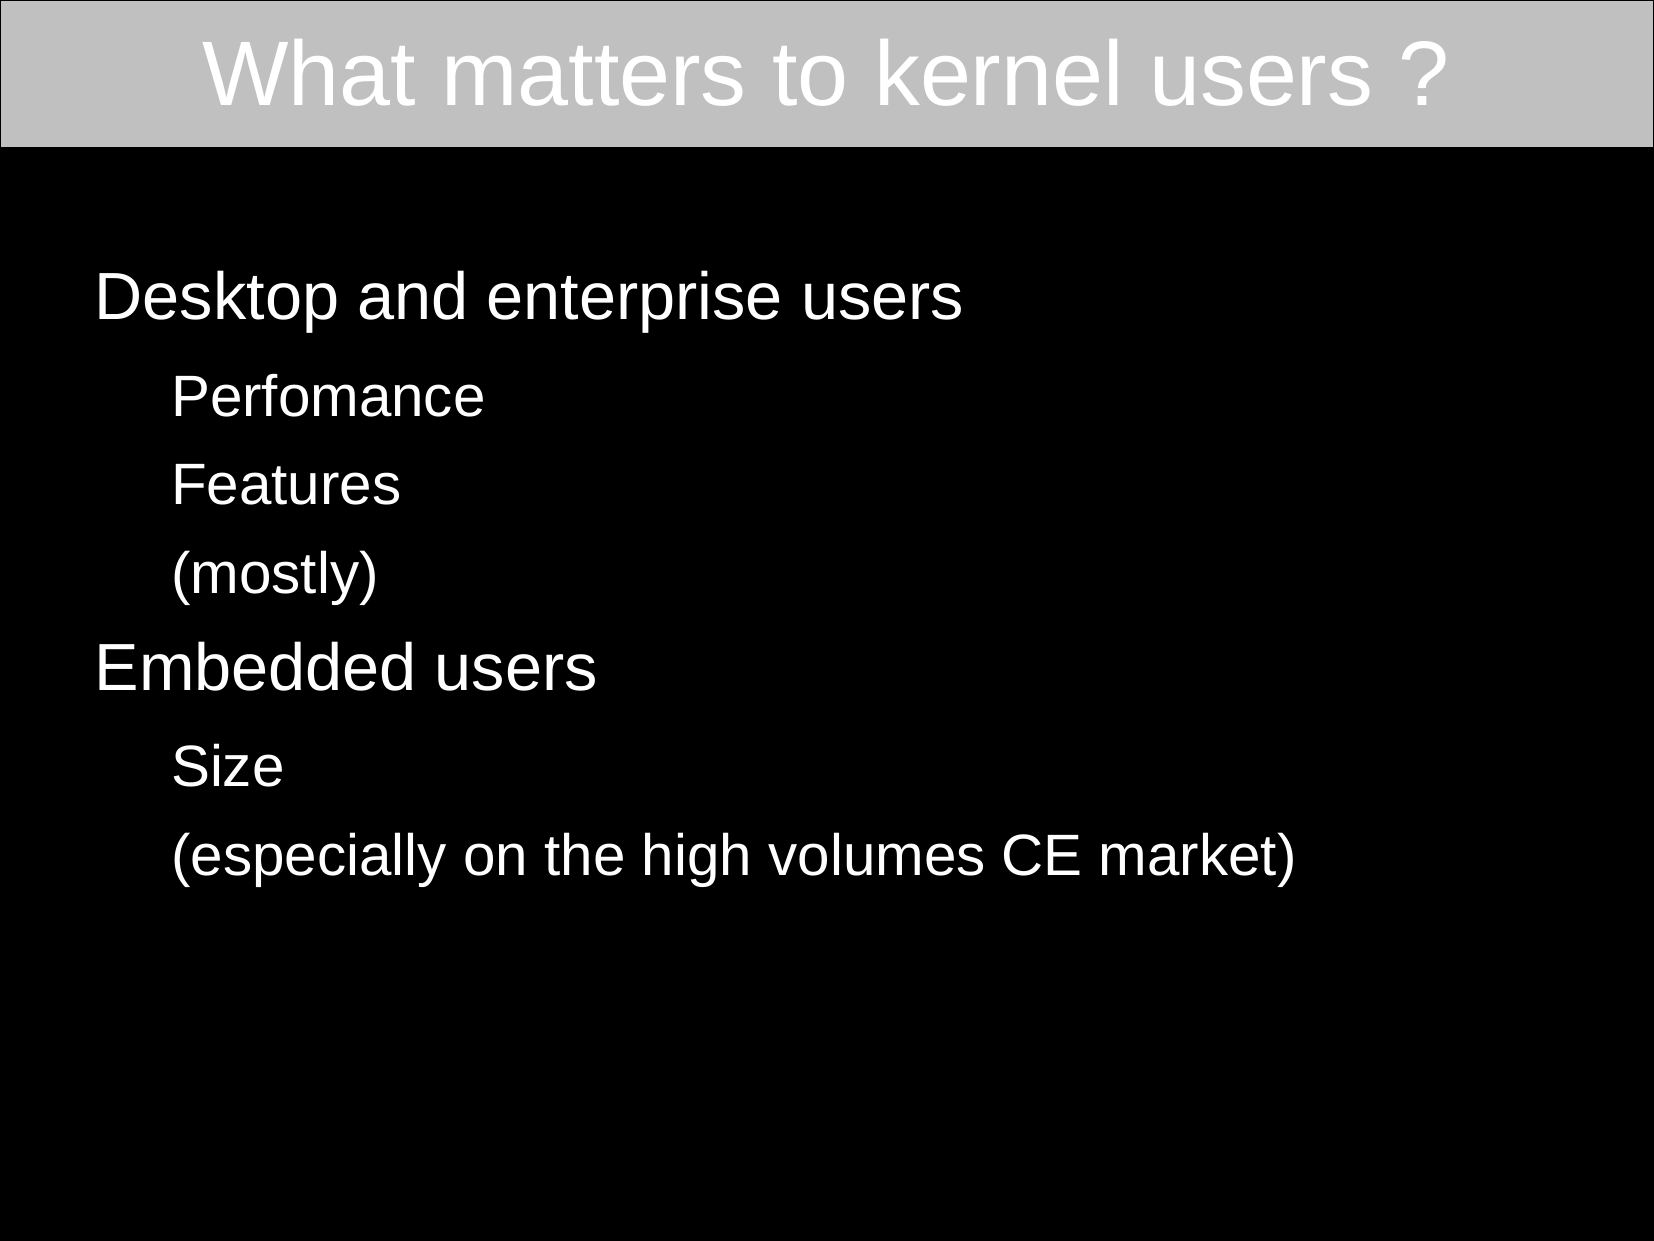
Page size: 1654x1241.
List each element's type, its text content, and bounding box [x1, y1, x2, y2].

title What matters to kernel users ? [0, 0, 1654, 148]
list Desktop and enterprise users Perfomance Features (mostly) Embedded users Size (especially on the high volumes CE market) [76, 259, 1565, 1063]
